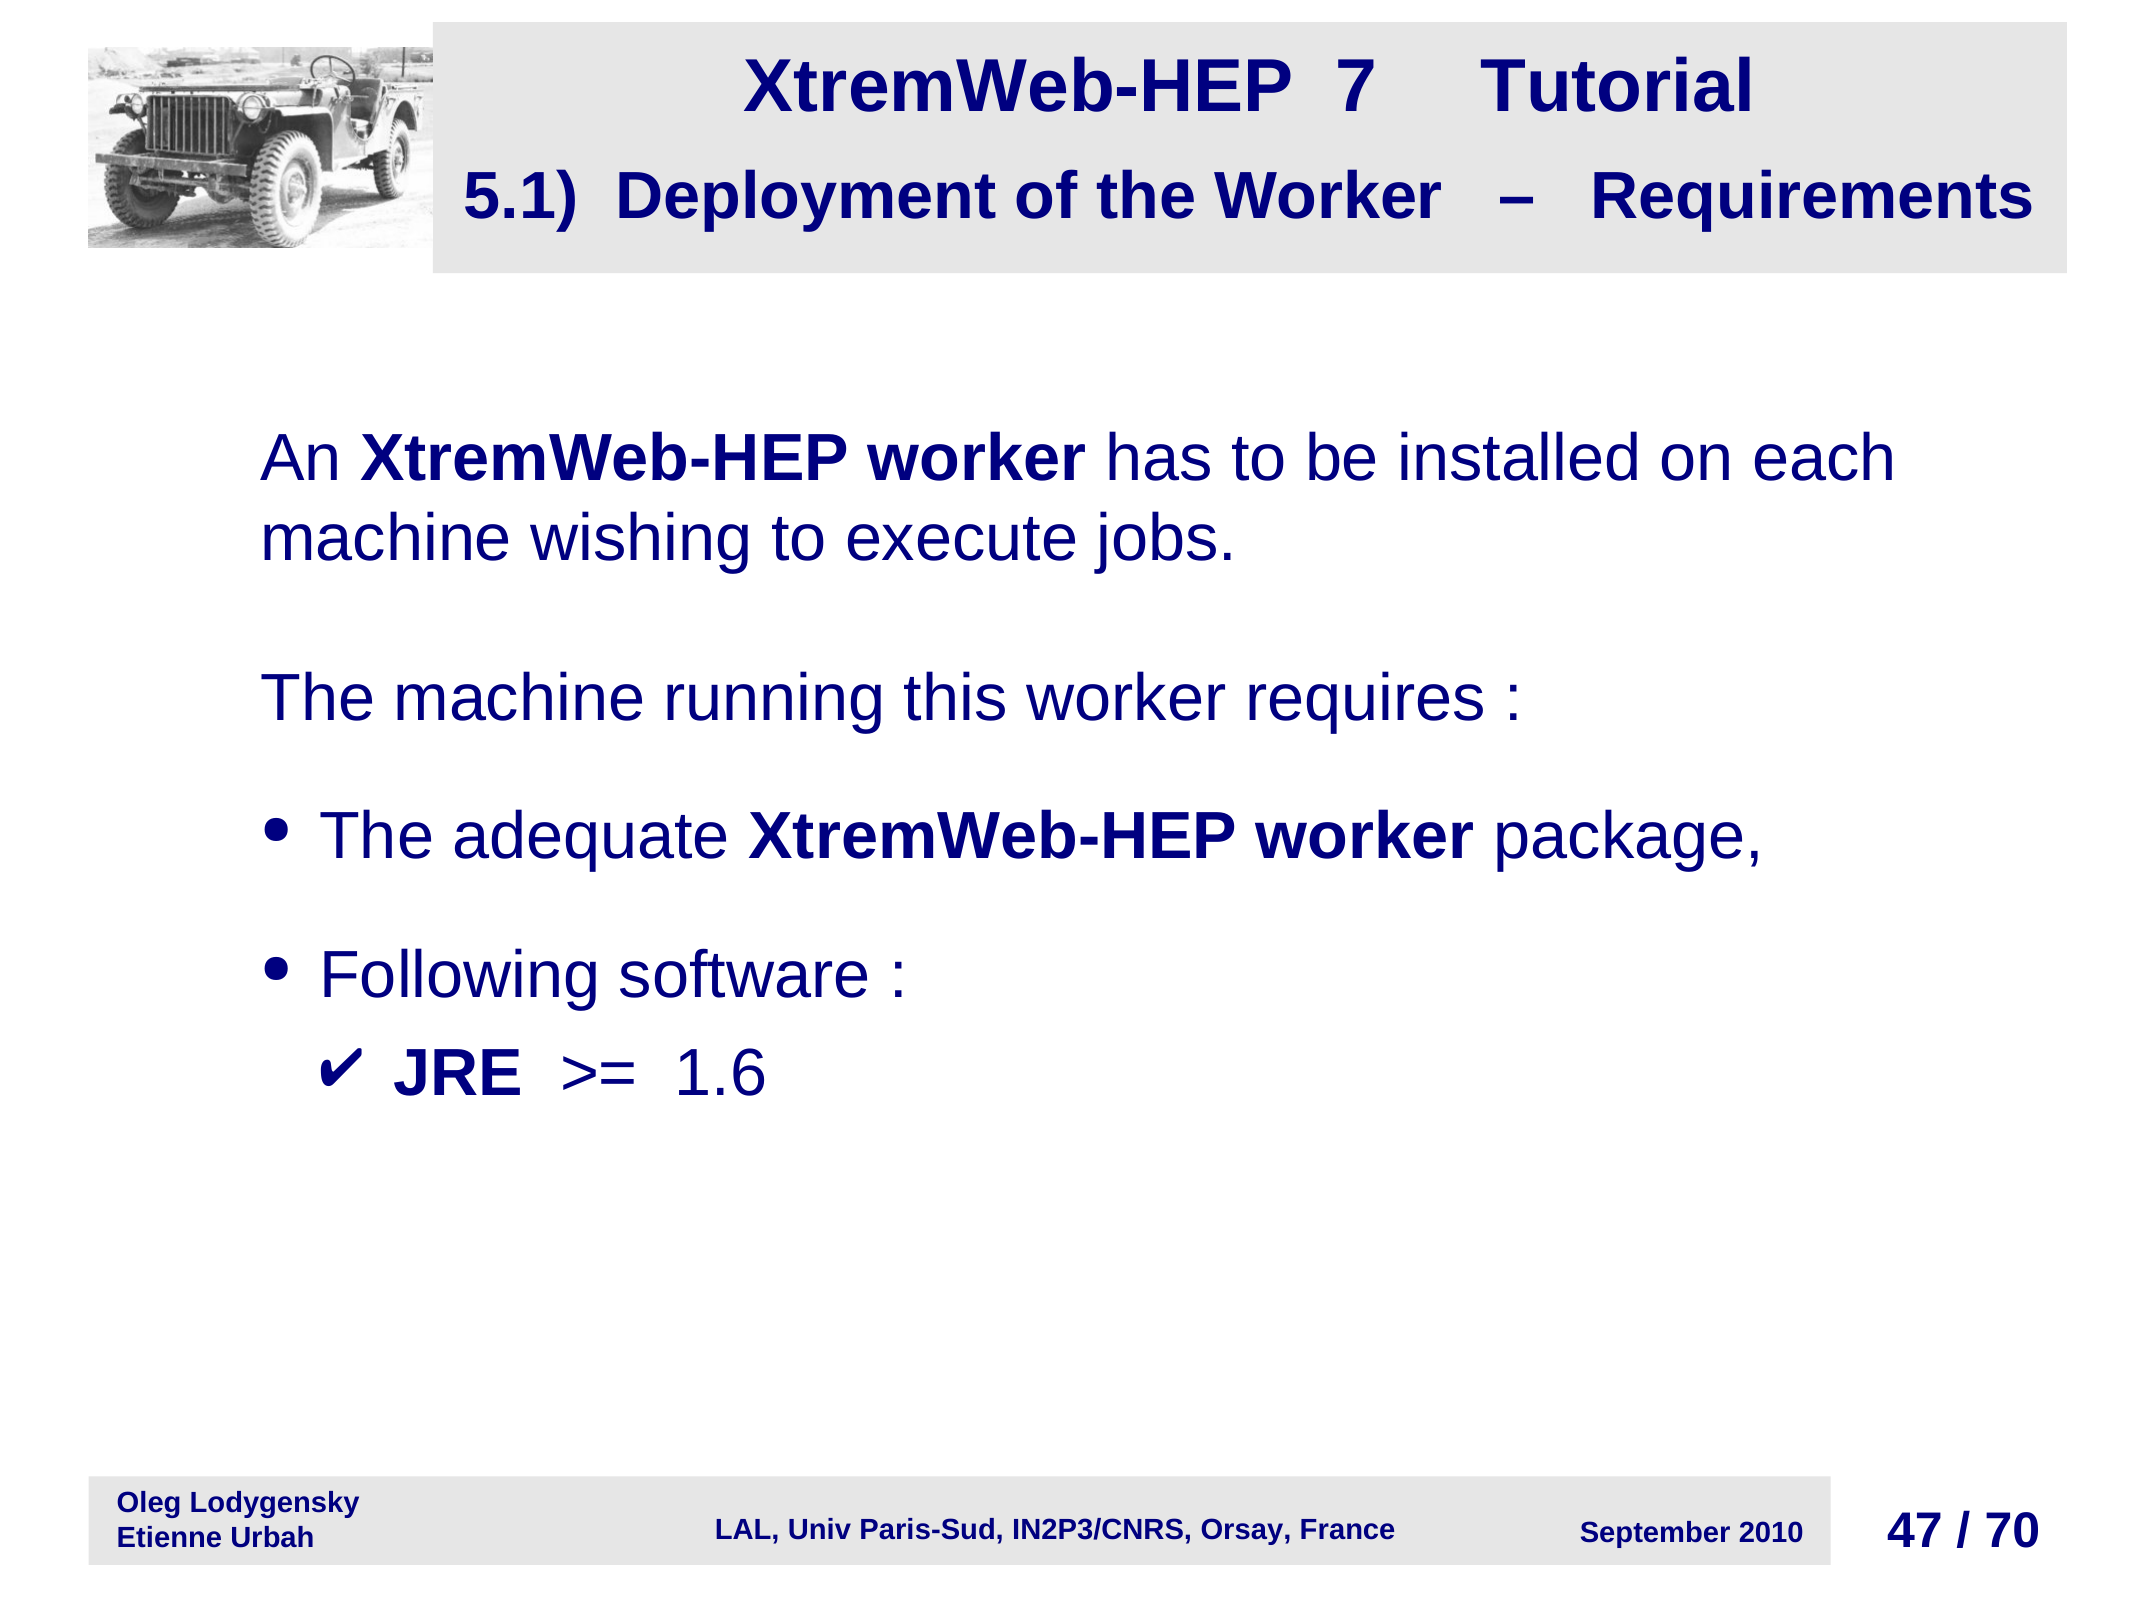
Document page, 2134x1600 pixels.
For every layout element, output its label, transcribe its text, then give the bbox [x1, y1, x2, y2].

picture [88, 47, 433, 248]
text_box An XtremWeb-HEP worker has to be installed on each machine wishing to execute jobs. The machine running this worker requires : The adequate XtremWeb-HEP worker package, Following software : JRE >= 1.6 [250, 413, 2053, 1344]
title 5.1) Deployment of the Worker – Requirements [442, 118, 2067, 266]
